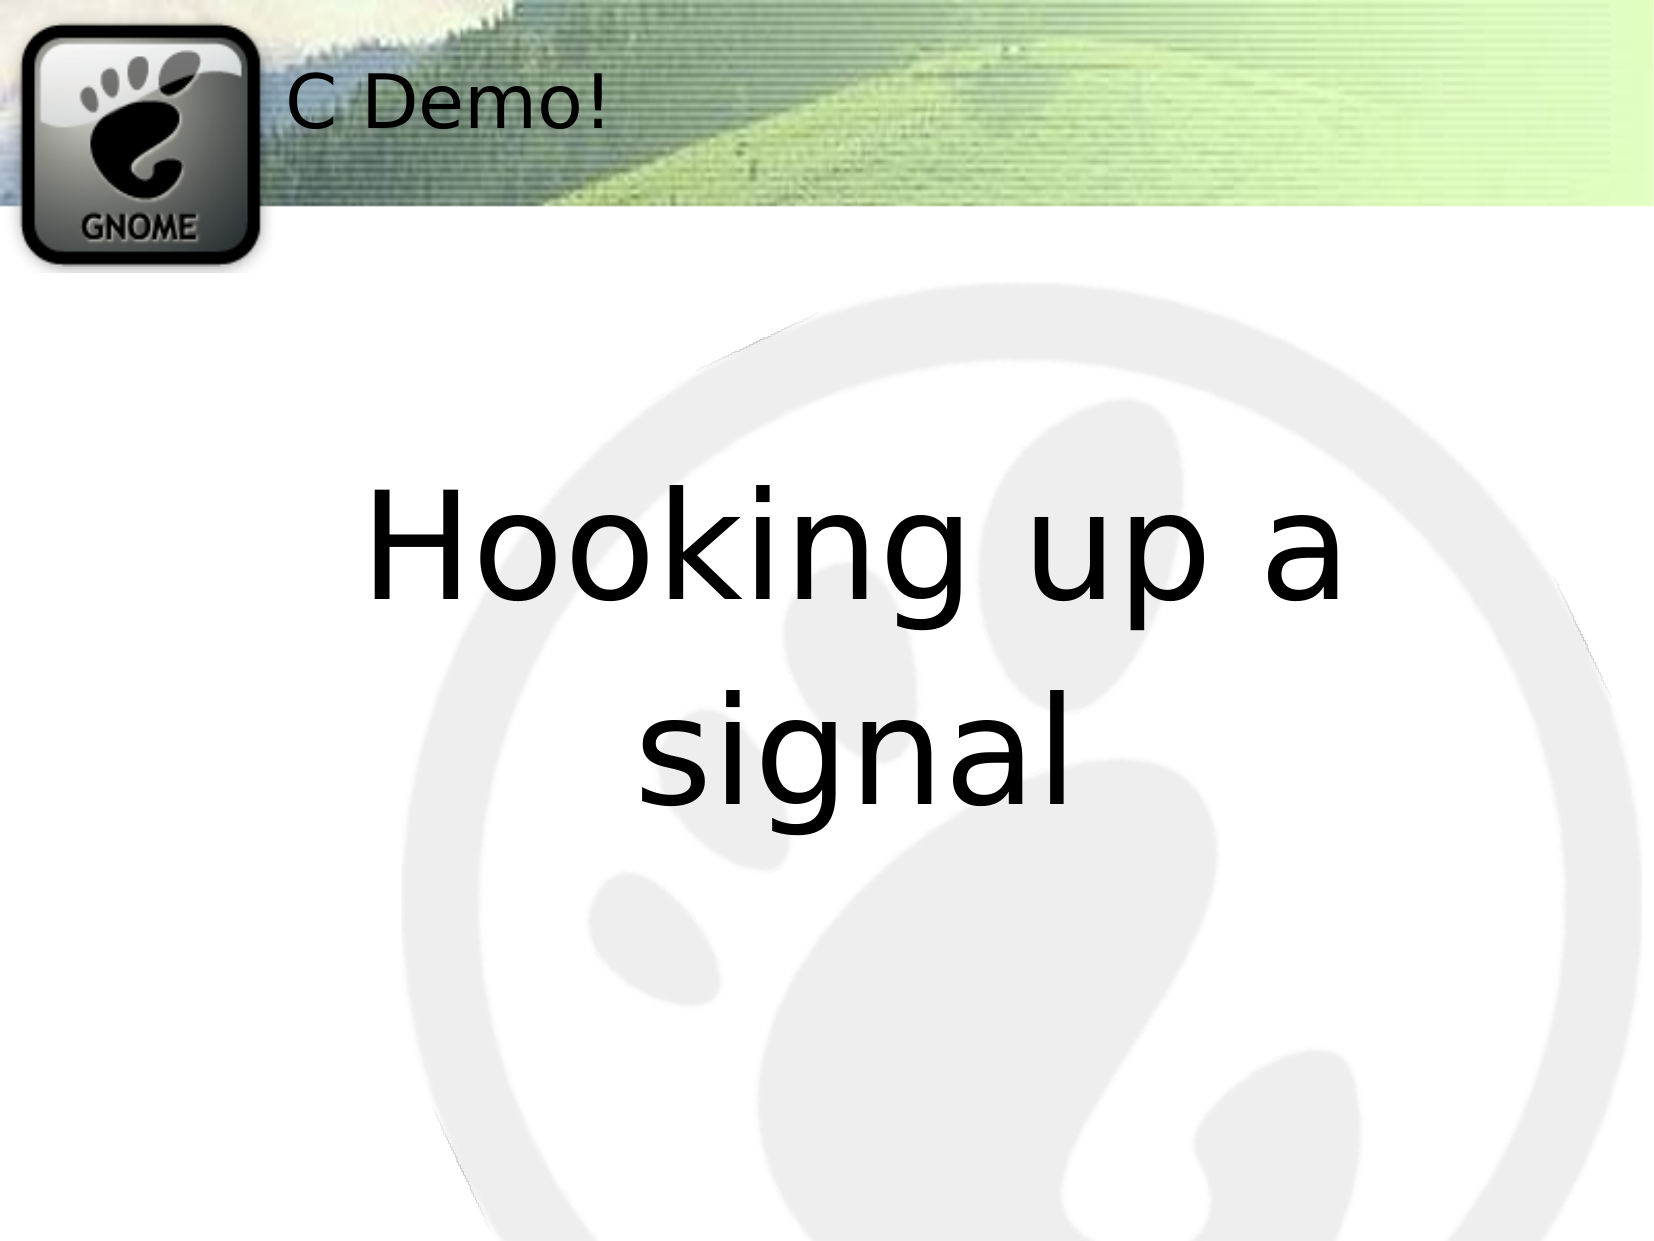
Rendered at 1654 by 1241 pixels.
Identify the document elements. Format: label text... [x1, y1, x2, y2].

title C Demo! [0, 0, 1654, 207]
list Hooking up a signal [118, 460, 1595, 965]
picture [0, 207, 1654, 273]
picture [401, 282, 1642, 1241]
